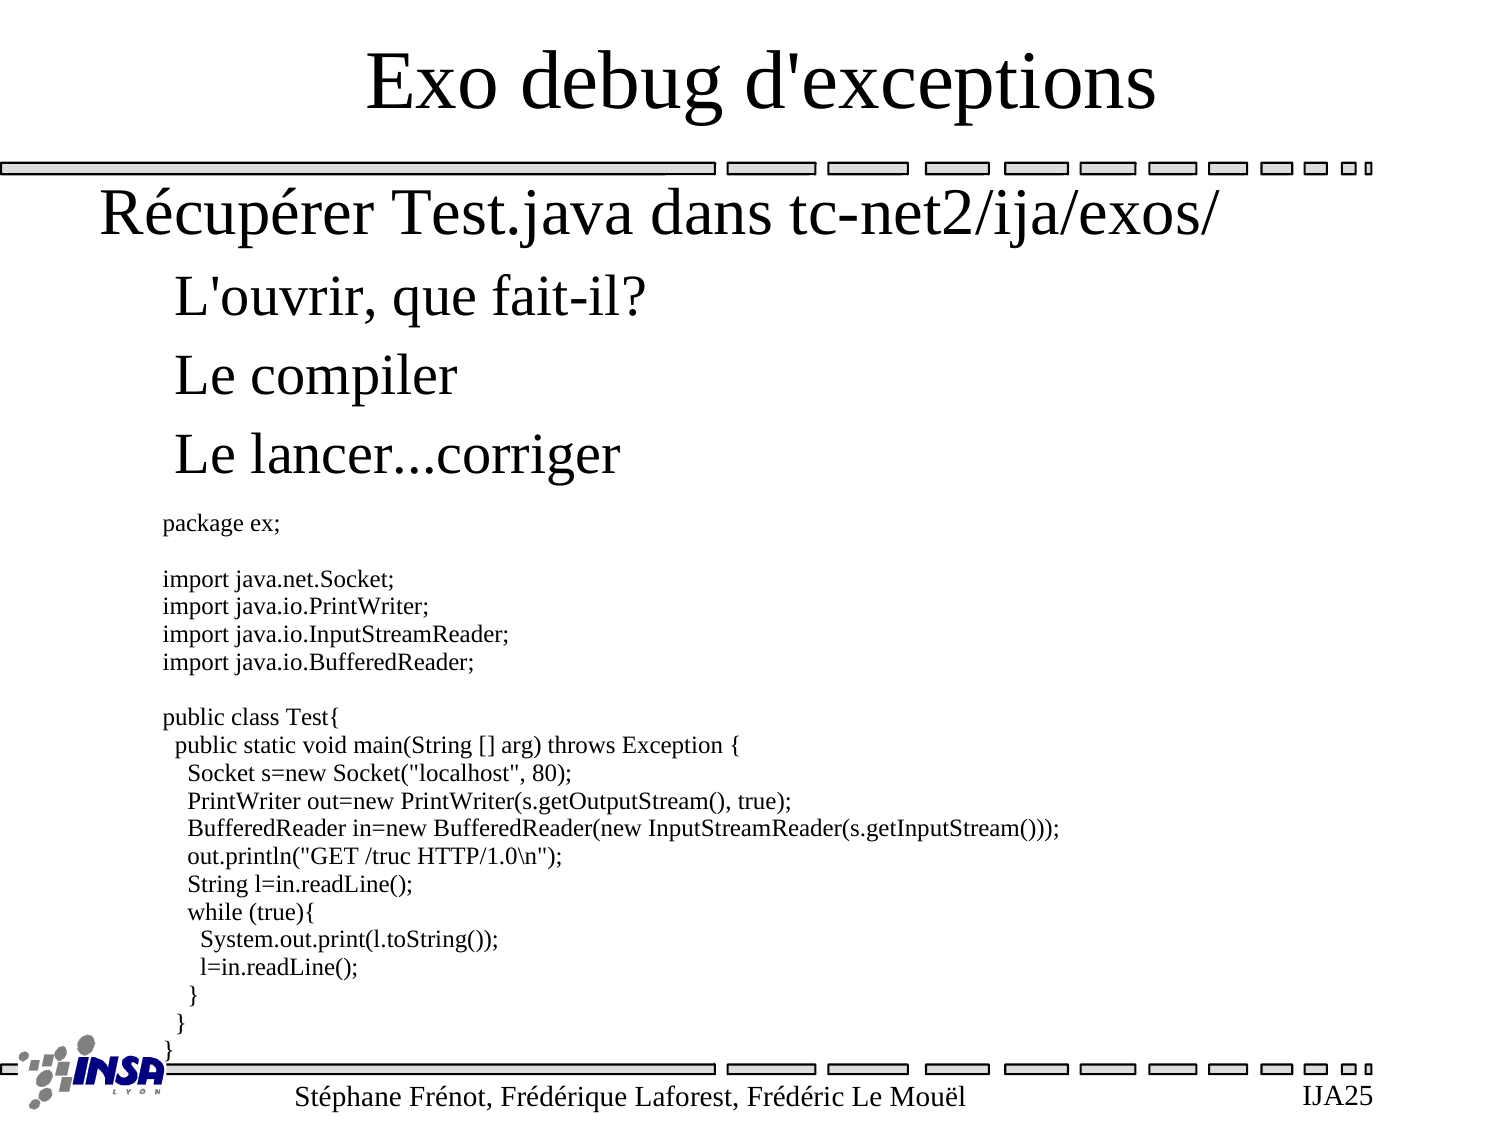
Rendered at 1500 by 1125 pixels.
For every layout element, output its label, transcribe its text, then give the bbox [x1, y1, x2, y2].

title Exo debug d'exceptions [125, 0, 1399, 162]
text_box package ex; import java.net.Socket; import java.io.PrintWriter; import java.io.InputStreamReader; import java.io.BufferedReader; public class Test{ public static void main(String [] arg) throws Exception { Socket s=new Socket("localhost", 80); PrintWriter out=new PrintWriter(s.getOutputStream(), true); BufferedReader in=new BufferedReader(new InputStreamReader(s.getInputStream())); out.println("GET /truc HTTP/1.0\n"); String l=in.readLine(); while (true){ System.out.print(l.toString()); l=in.readLine(); } } } [147, 501, 1075, 1095]
list Récupérer Test.java dans tc-net2/ija/exos/ L'ouvrir, que fait-il? Le compiler Le lancer...corriger [99, 174, 1374, 1000]
